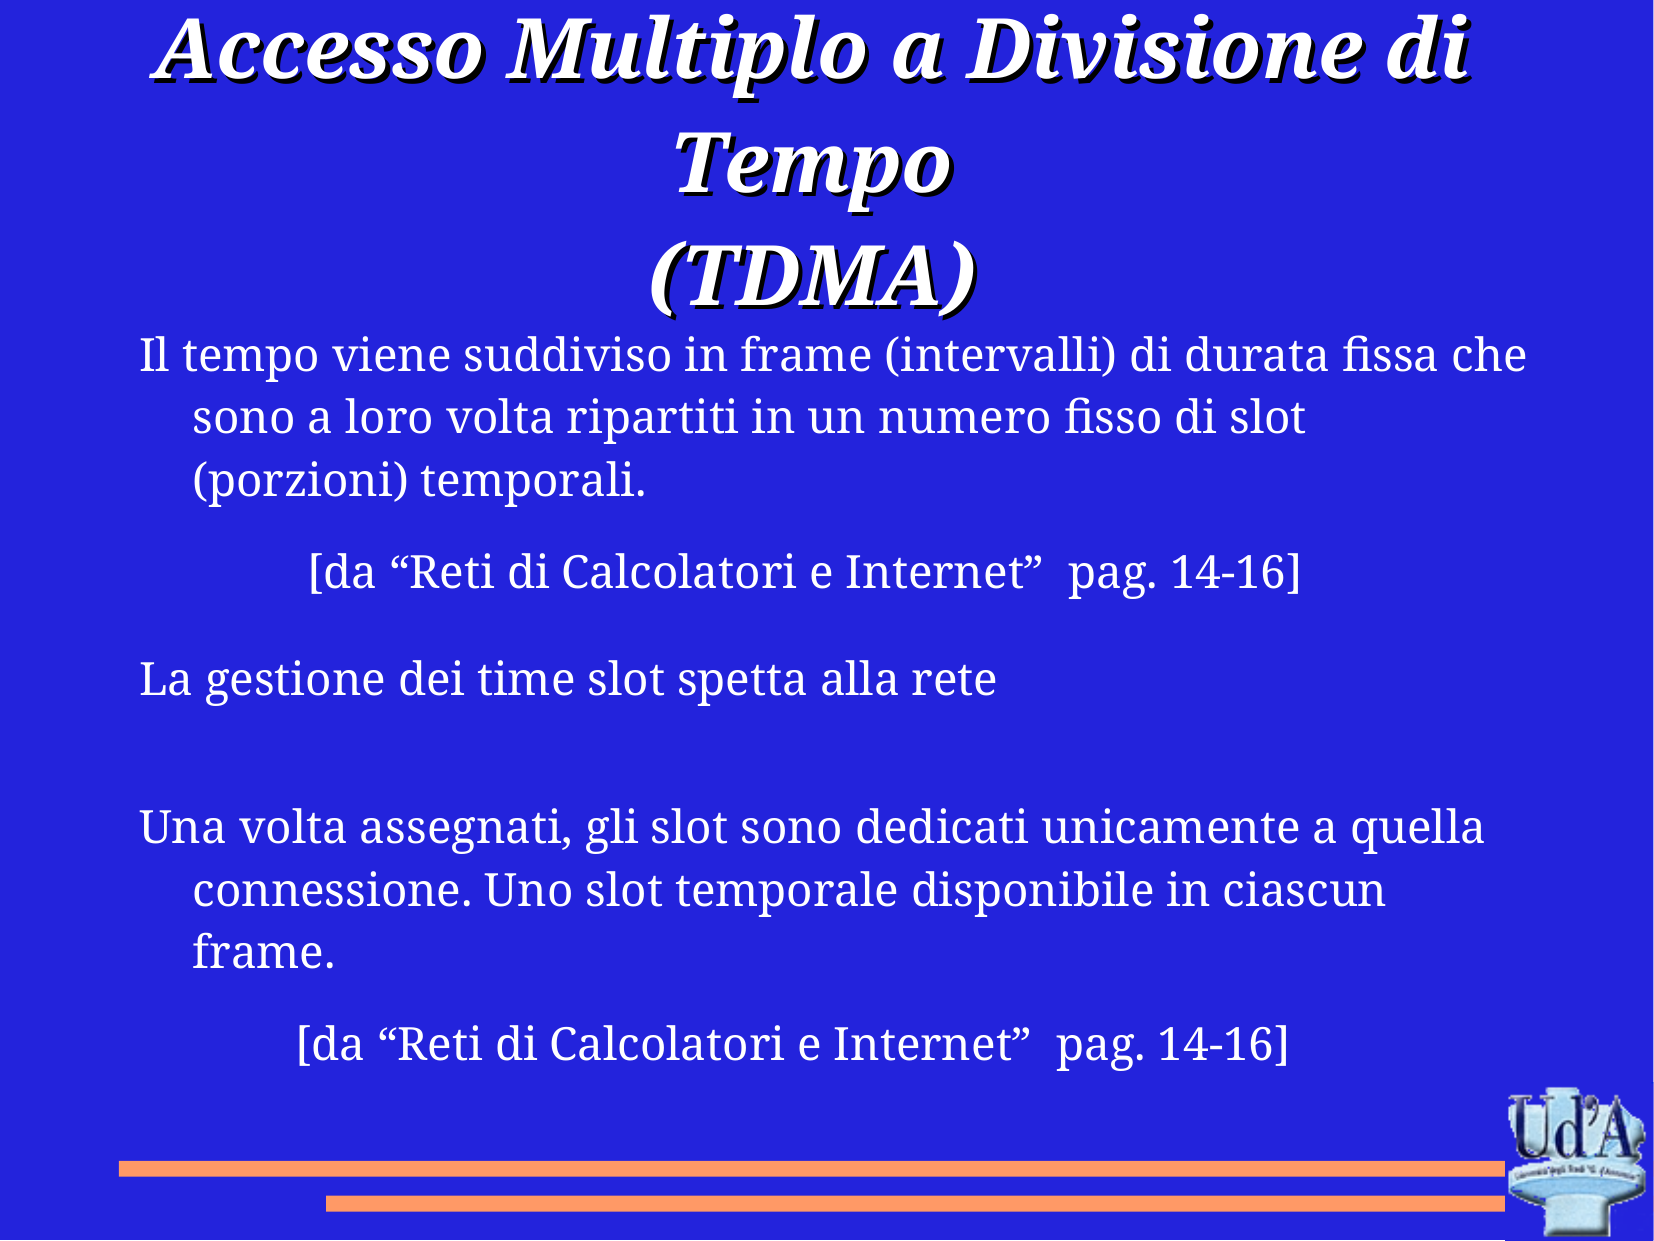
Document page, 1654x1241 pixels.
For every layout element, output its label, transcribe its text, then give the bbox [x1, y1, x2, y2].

list Una volta assegnati, gli slot sono dedicati unicamente a quella connessione. Uno slot temporale disponibile in ciascun frame. [da “Reti di Calcolatori e Internet” pag. 14-16] [121, 794, 1536, 1063]
title Accesso Multiplo a Divisione di Tempo (TDMA) [29, 14, 1595, 306]
picture [1505, 1082, 1654, 1241]
list La gestione dei time slot spetta alla rete [121, 646, 1536, 739]
list Il tempo viene suddiviso in frame (intervalli) di durata fissa che sono a loro volta ripartiti in un numero fisso di slot (porzioni) temporali. [da “Reti di Calcolatori e Internet” pag. 14-16] [121, 322, 1536, 591]
